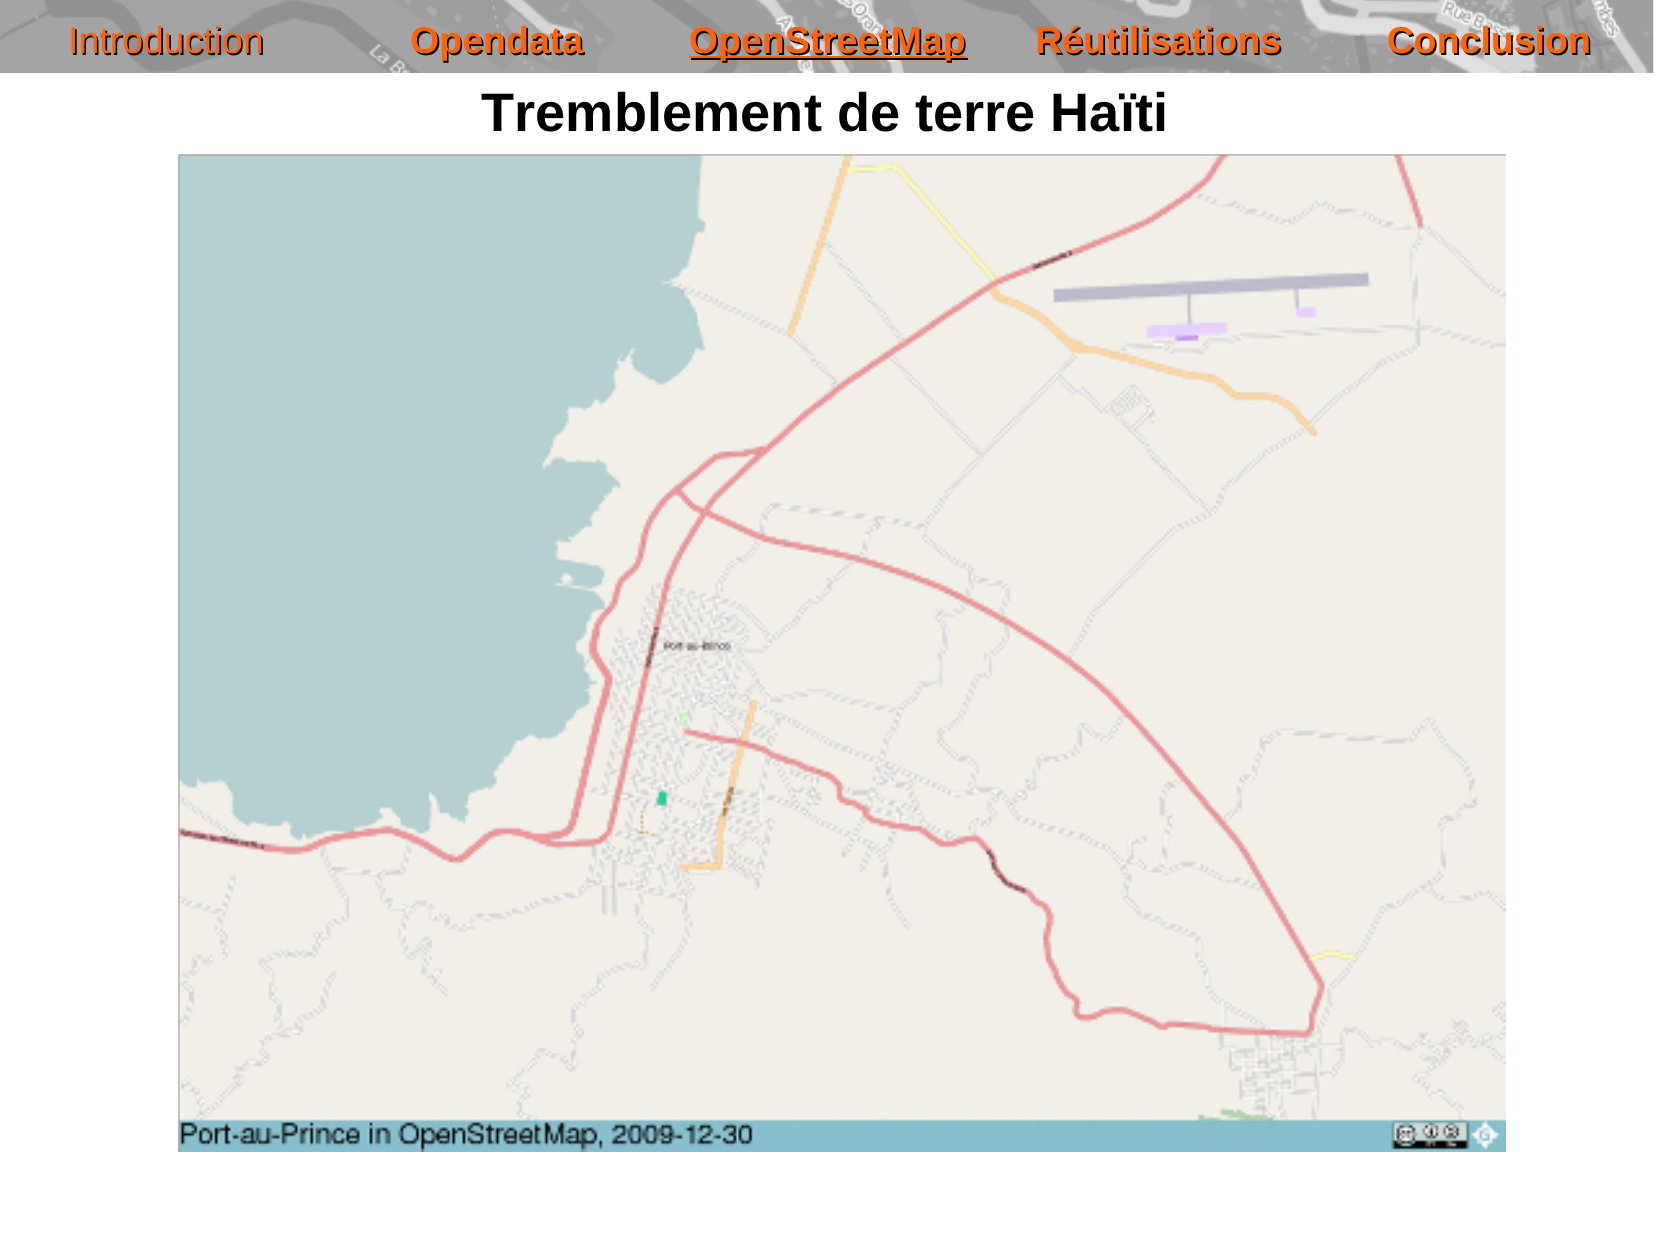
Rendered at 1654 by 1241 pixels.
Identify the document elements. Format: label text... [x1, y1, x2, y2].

table_header OpenStreetMap [662, 12, 993, 69]
table_header Réutilisations [993, 12, 1324, 69]
table_header Introduction [1, 12, 331, 69]
table_header Opendata [331, 12, 662, 69]
text_box Tremblement de terre Haïti [466, 72, 1181, 148]
picture [177, 153, 1506, 1152]
picture [0, 0, 1654, 73]
table_header Conclusion [1324, 12, 1654, 69]
